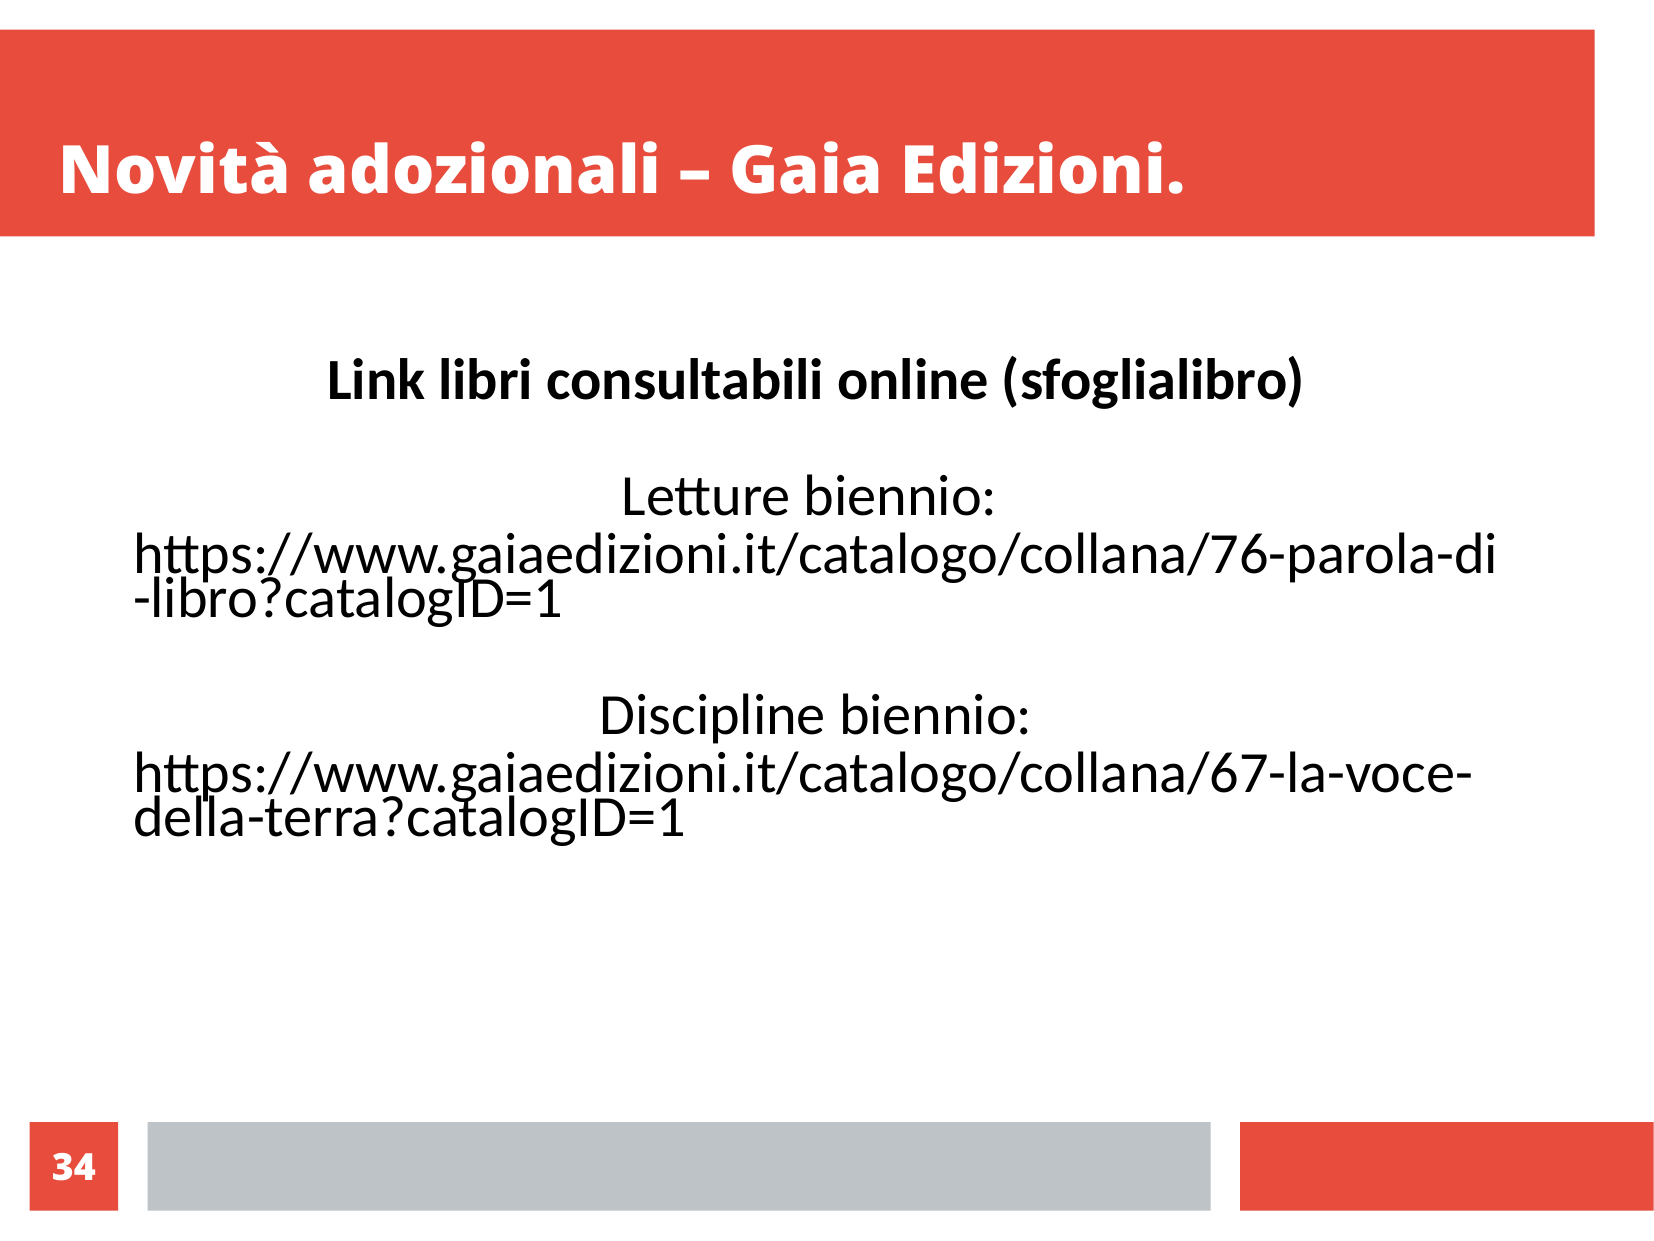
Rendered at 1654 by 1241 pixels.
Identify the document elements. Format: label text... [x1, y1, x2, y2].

title Novità adozionali – Gaia Edizioni. [59, 59, 1595, 207]
text_box Link libri consultabili online (sfoglialibro) Letture biennio: https://www.gaiaedizioni.it/catalogo/collana/76-parola-di-libro?catalogID=1 Discipline biennio: https://www.gaiaedizioni.it/catalogo/collana/67-la-voce-della-terra?catalogID=1 [118, 347, 1515, 1212]
text_box <numero> [29, 1122, 118, 1211]
